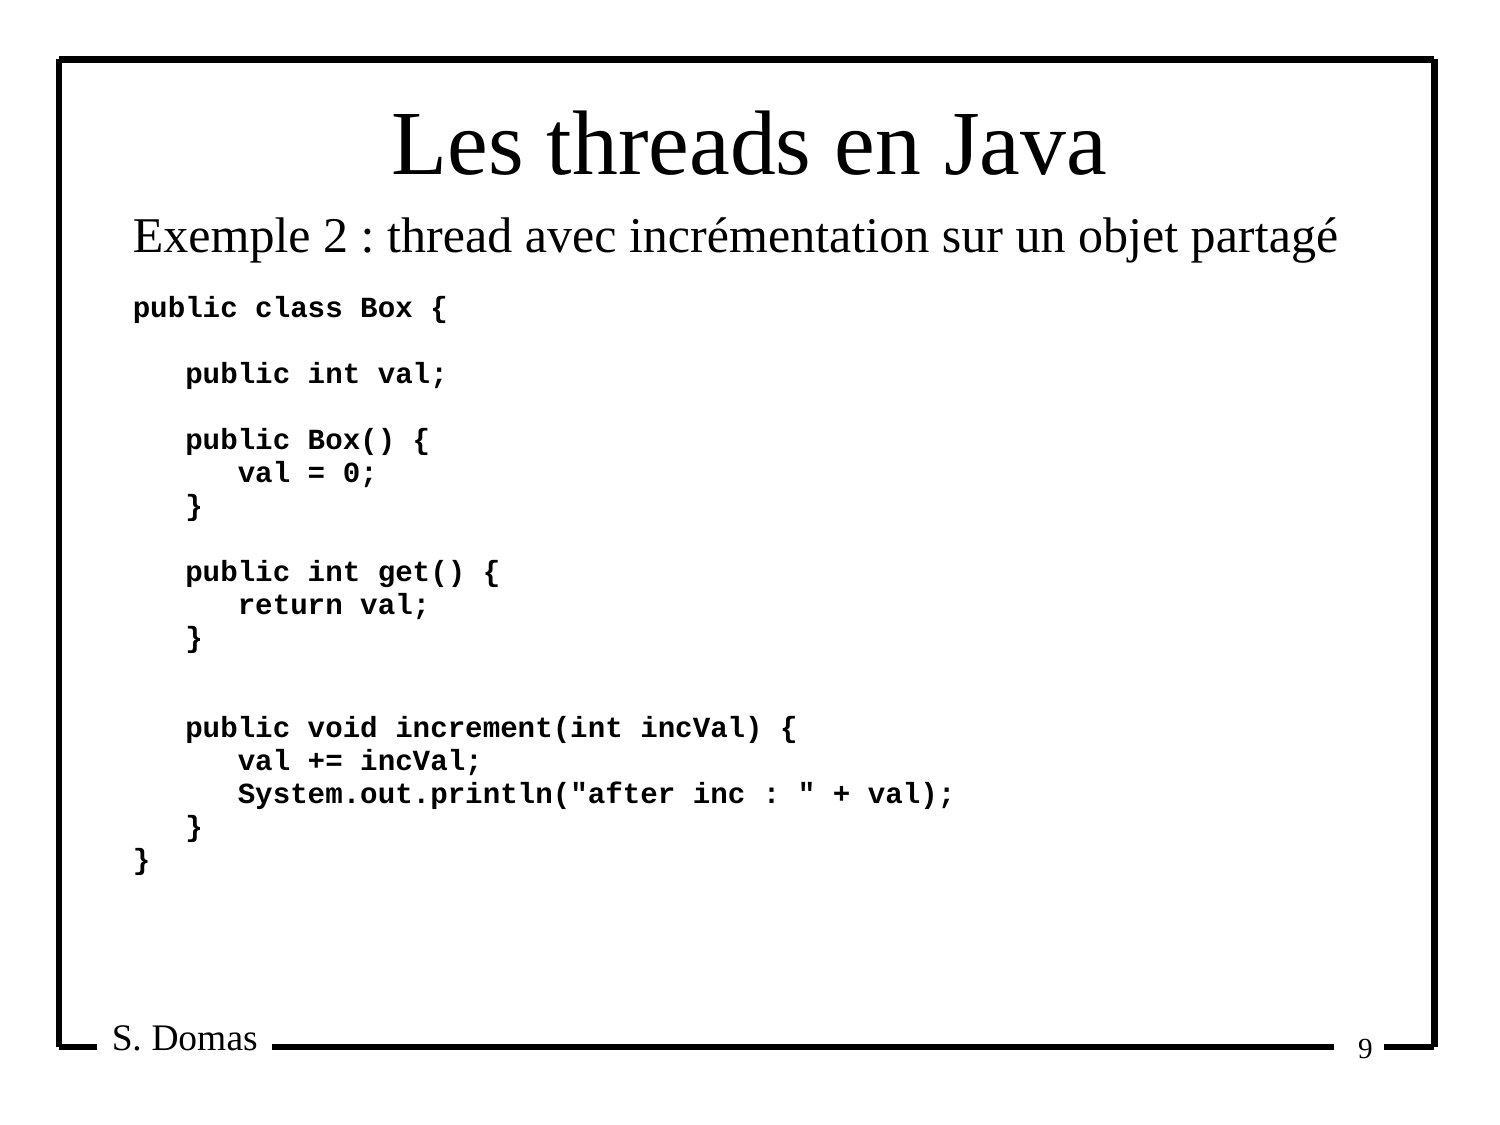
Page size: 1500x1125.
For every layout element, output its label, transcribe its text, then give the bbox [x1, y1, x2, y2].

text_box S. Domas [97, 1009, 273, 1067]
title Les threads en Java [112, 49, 1388, 238]
text_box Exemple 2 : thread avec incrémentation sur un objet partagé public class Box { public int val; public Box() { val = 0; } public int get() { return val; } public void increment(int incVal) { val += incVal; System.out.println("after inc : " + val); } } [118, 238, 1388, 1034]
